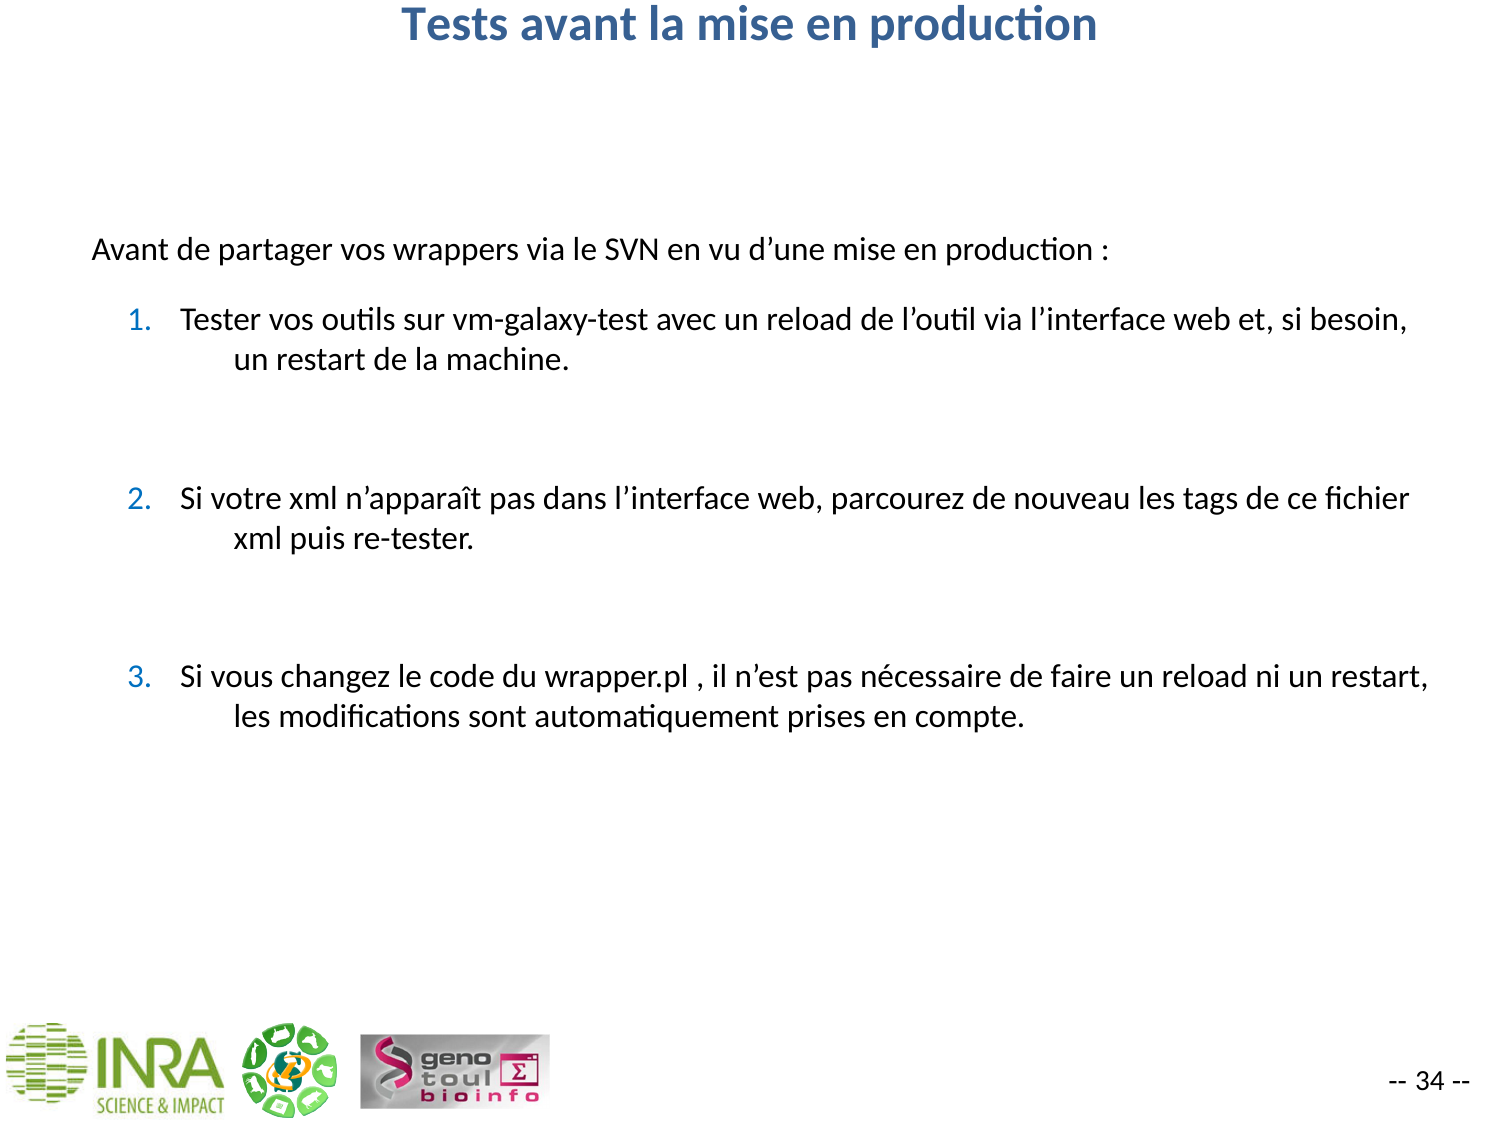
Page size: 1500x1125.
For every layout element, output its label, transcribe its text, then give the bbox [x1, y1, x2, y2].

text_box Avant de partager vos wrappers via le SVN en vu d’une mise en production : Tester vos outils sur vm-galaxy-test avec un reload de l’outil via l’interface web et, si besoin, un restart de la machine. Si votre xml n’apparaît pas dans l’interface web, parcourez de nouveau les tags de ce fichier xml puis re-tester. Si vous changez le code du wrapper.pl , il n’est pas nécessaire de faire un reload ni un restart, les modifications sont automatiquement prises en compte. [76, 219, 1447, 817]
text_box Tests avant la mise en production [0, 0, 1500, 73]
picture [242, 1023, 337, 1118]
picture [5, 1023, 225, 1125]
picture [360, 1034, 550, 1109]
